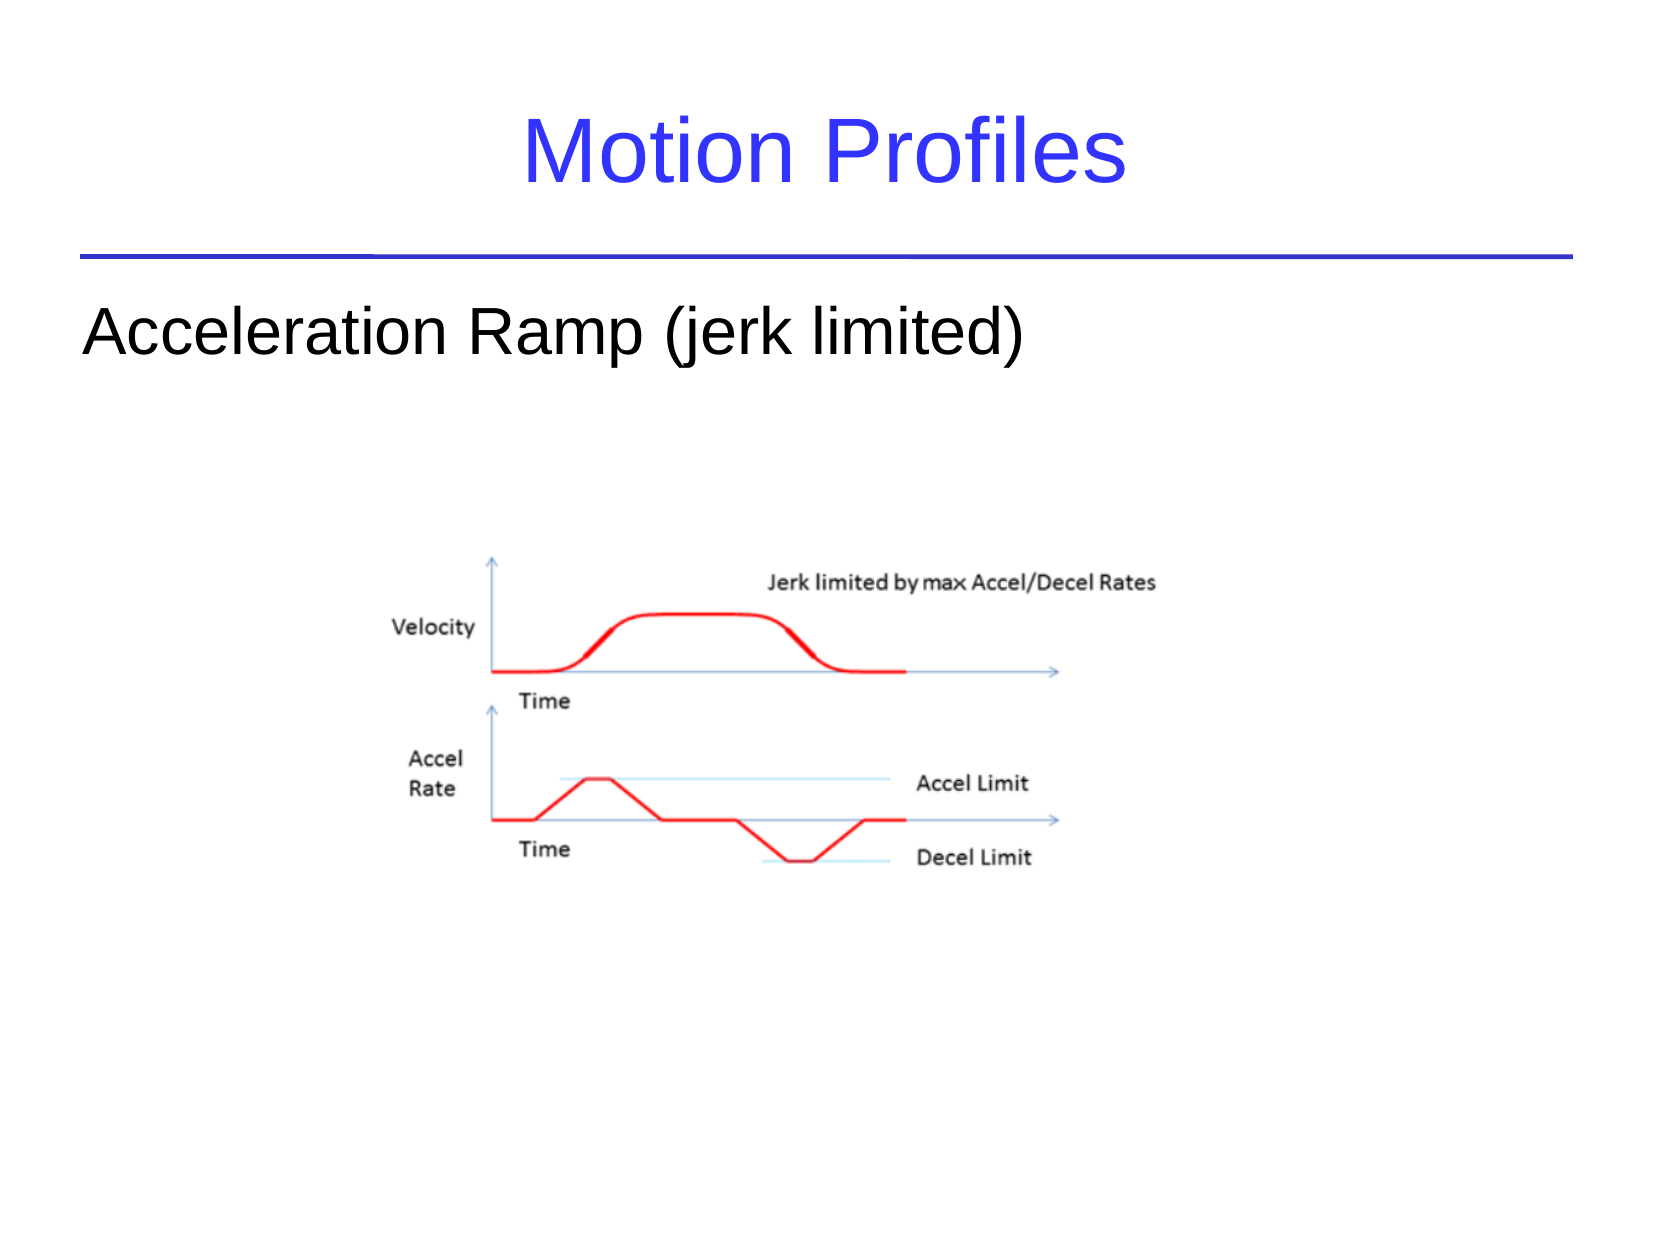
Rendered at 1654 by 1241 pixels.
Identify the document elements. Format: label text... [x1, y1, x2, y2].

title Motion Profiles [82, 49, 1569, 255]
picture [375, 540, 1174, 901]
list Acceleration Ramp (jerk limited) [82, 290, 1569, 1008]
